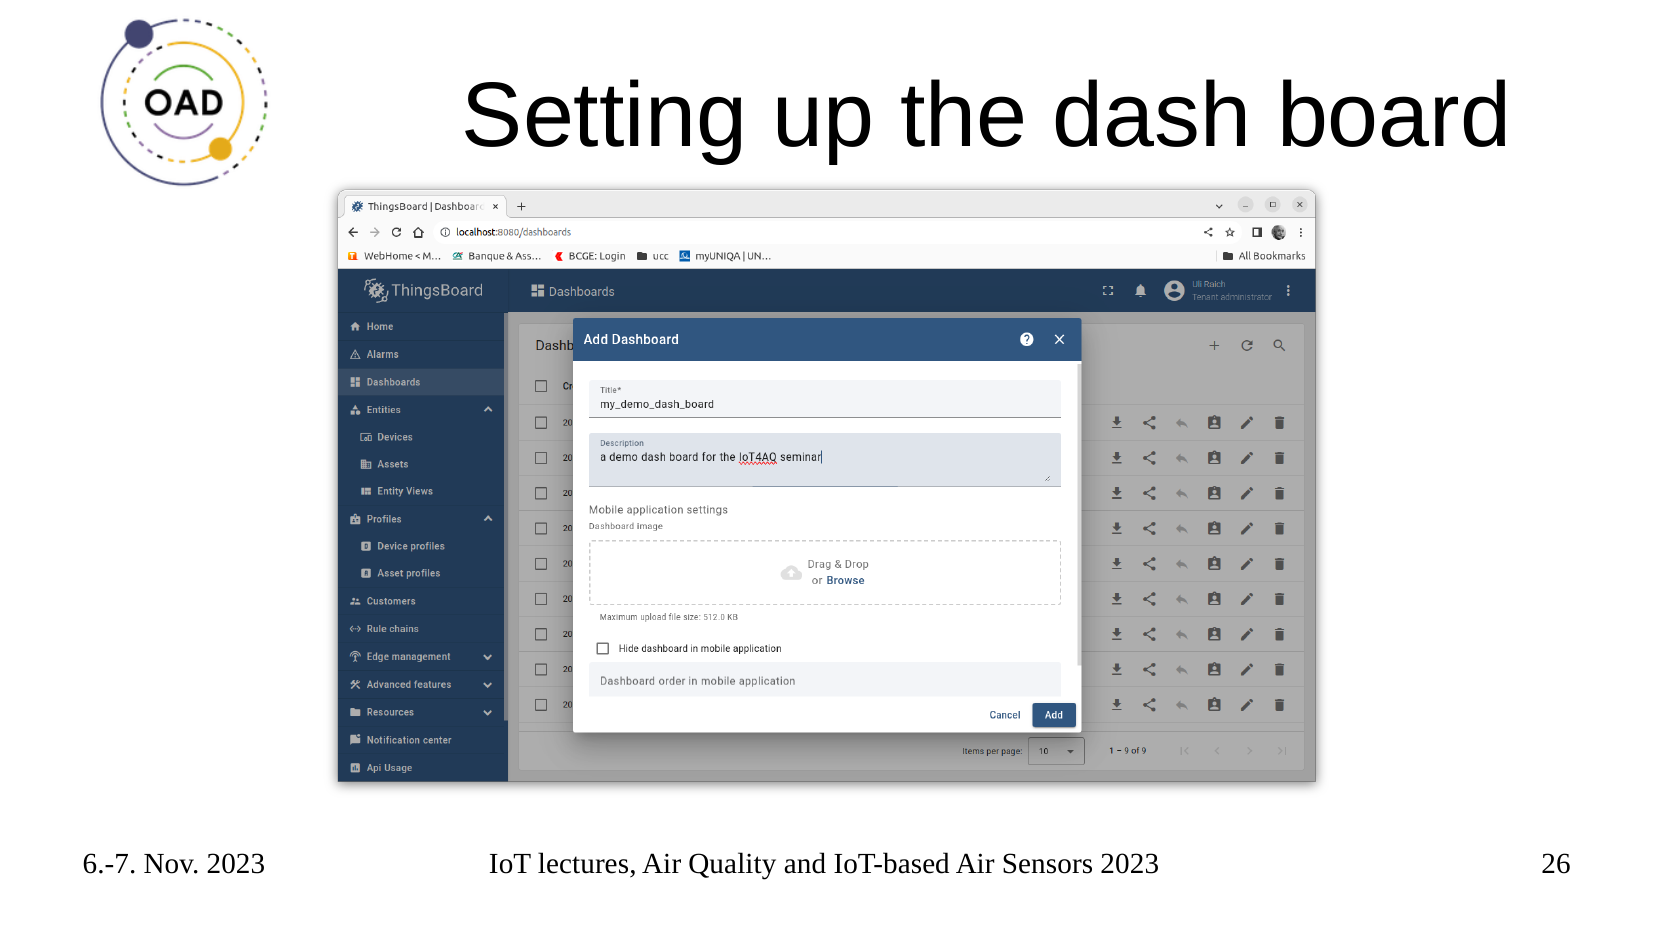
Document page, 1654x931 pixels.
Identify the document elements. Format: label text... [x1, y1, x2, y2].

picture [323, 177, 1330, 798]
picture [59, 4, 303, 207]
title Setting up the dash board [403, 37, 1571, 193]
